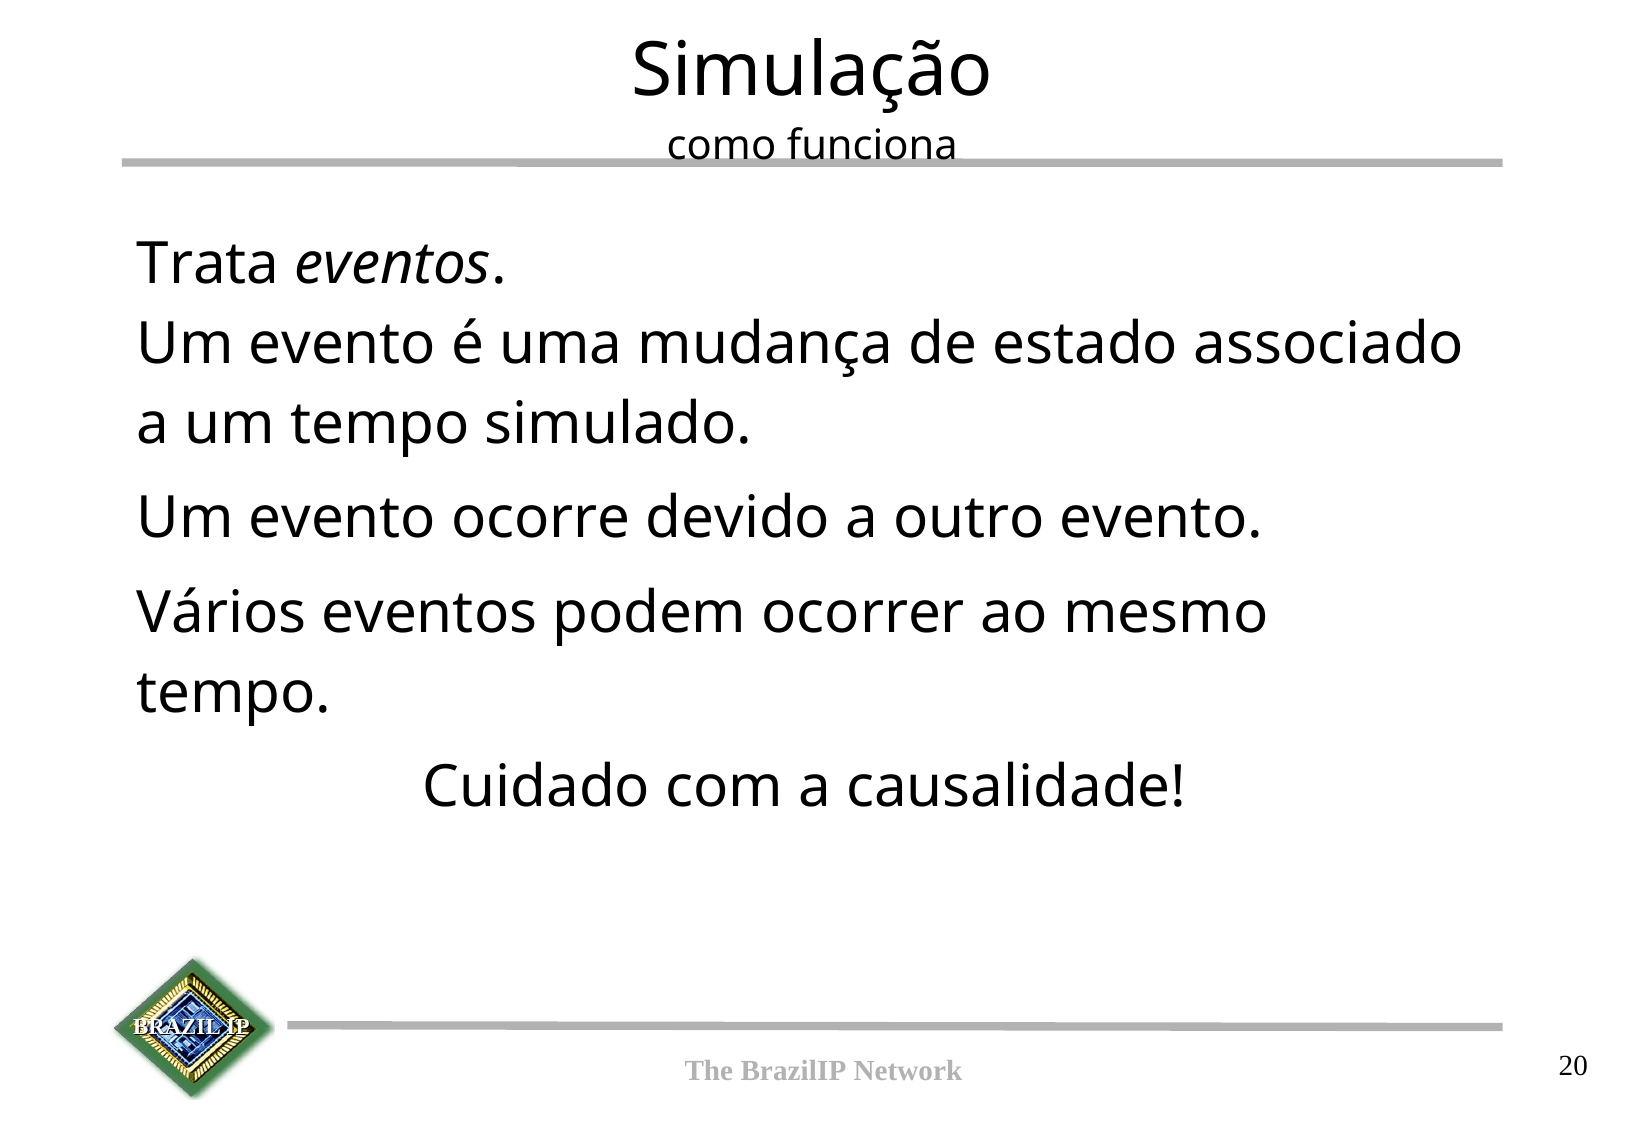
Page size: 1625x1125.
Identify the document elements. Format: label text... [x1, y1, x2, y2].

picture [108, 953, 275, 1100]
list Trata eventos. Um evento é uma mudança de estado associado a um tempo simulado. Um evento ocorre devido a outro evento. Vários eventos podem ocorrer ao mesmo tempo. Cuidado com a causalidade! [121, 212, 1488, 943]
title Simulação como funciona [121, 15, 1503, 172]
